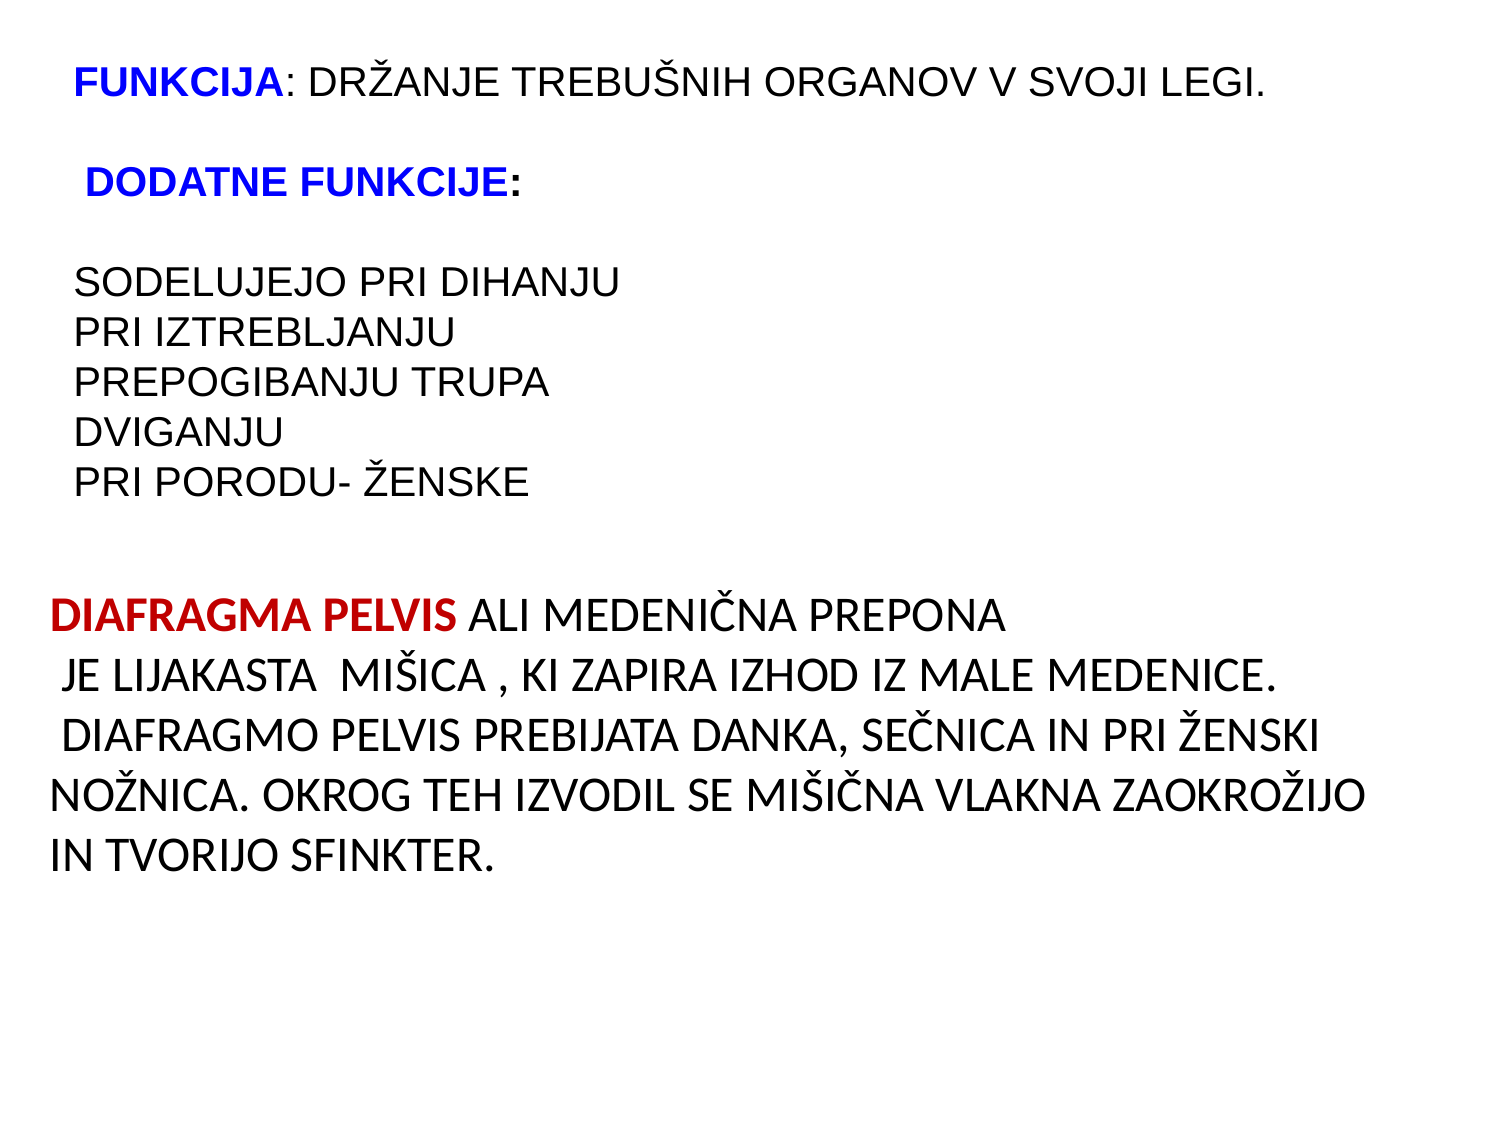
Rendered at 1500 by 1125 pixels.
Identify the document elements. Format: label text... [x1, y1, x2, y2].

text_box DIAFRAGMA PELVIS ALI MEDENIČNA PREPONA JE LIJAKASTA MIŠICA , KI ZAPIRA IZHOD IZ MALE MEDENICE. DIAFRAGMO PELVIS PREBIJATA DANKA, SEČNICA IN PRI ŽENSKI NOŽNICA. OKROG TEH IZVODIL SE MIŠIČNA VLAKNA ZAOKROŽIJO IN TVORIJO SFINKTER. [35, 574, 1430, 889]
text_box FUNKCIJA: DRŽANJE TREBUŠNIH ORGANOV V SVOJI LEGI. DODATNE FUNKCIJE: SODELUJEJO PRI DIHANJU PRI IZTREBLJANJU PREPOGIBANJU TRUPA DVIGANJU PRI PORODU- ŽENSKE [58, 46, 1348, 562]
